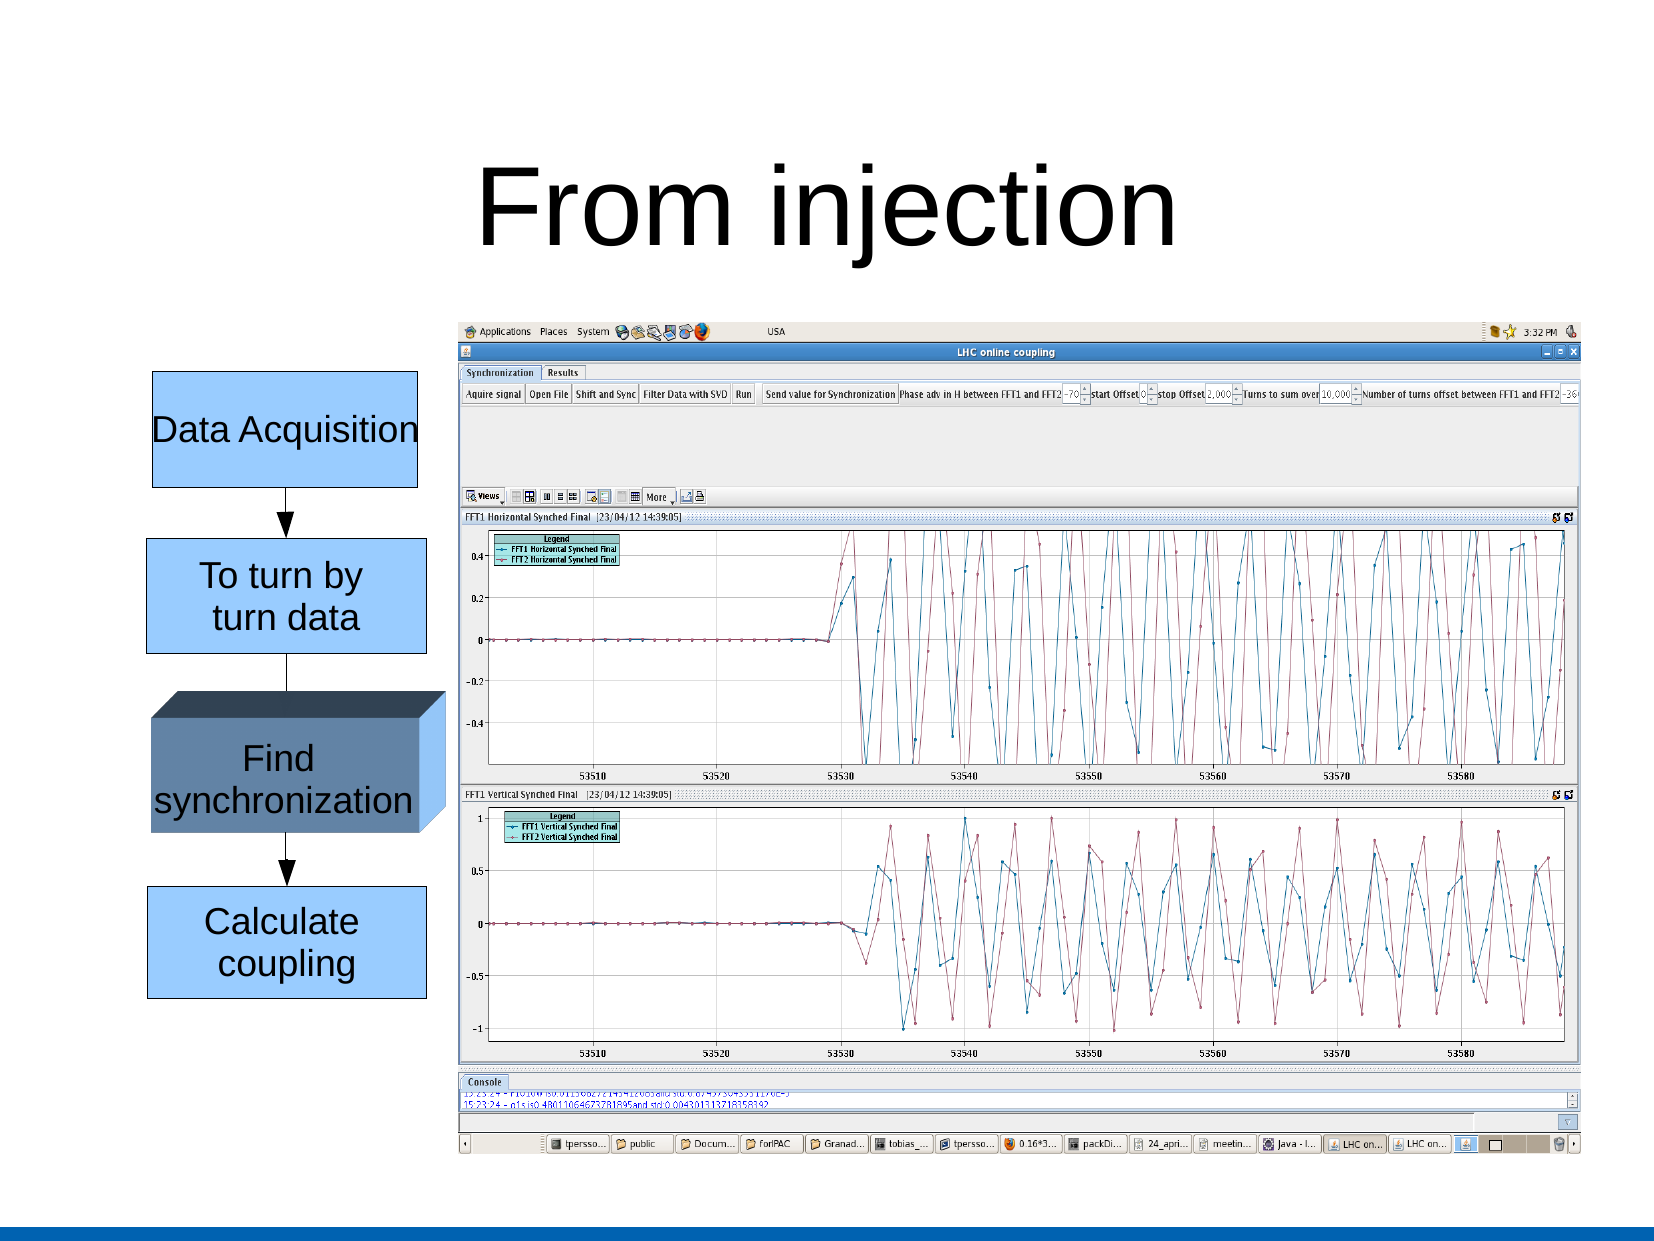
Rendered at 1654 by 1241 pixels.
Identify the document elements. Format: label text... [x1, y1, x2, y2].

text_box Find synchronization [138, 730, 429, 830]
picture [458, 322, 1581, 1154]
text_box [151, 691, 445, 822]
text_box Calculate coupling [147, 886, 427, 999]
text_box Data Acquisition [152, 371, 418, 488]
title From injection [121, 110, 1534, 303]
text_box To turn by turn data [146, 538, 427, 654]
